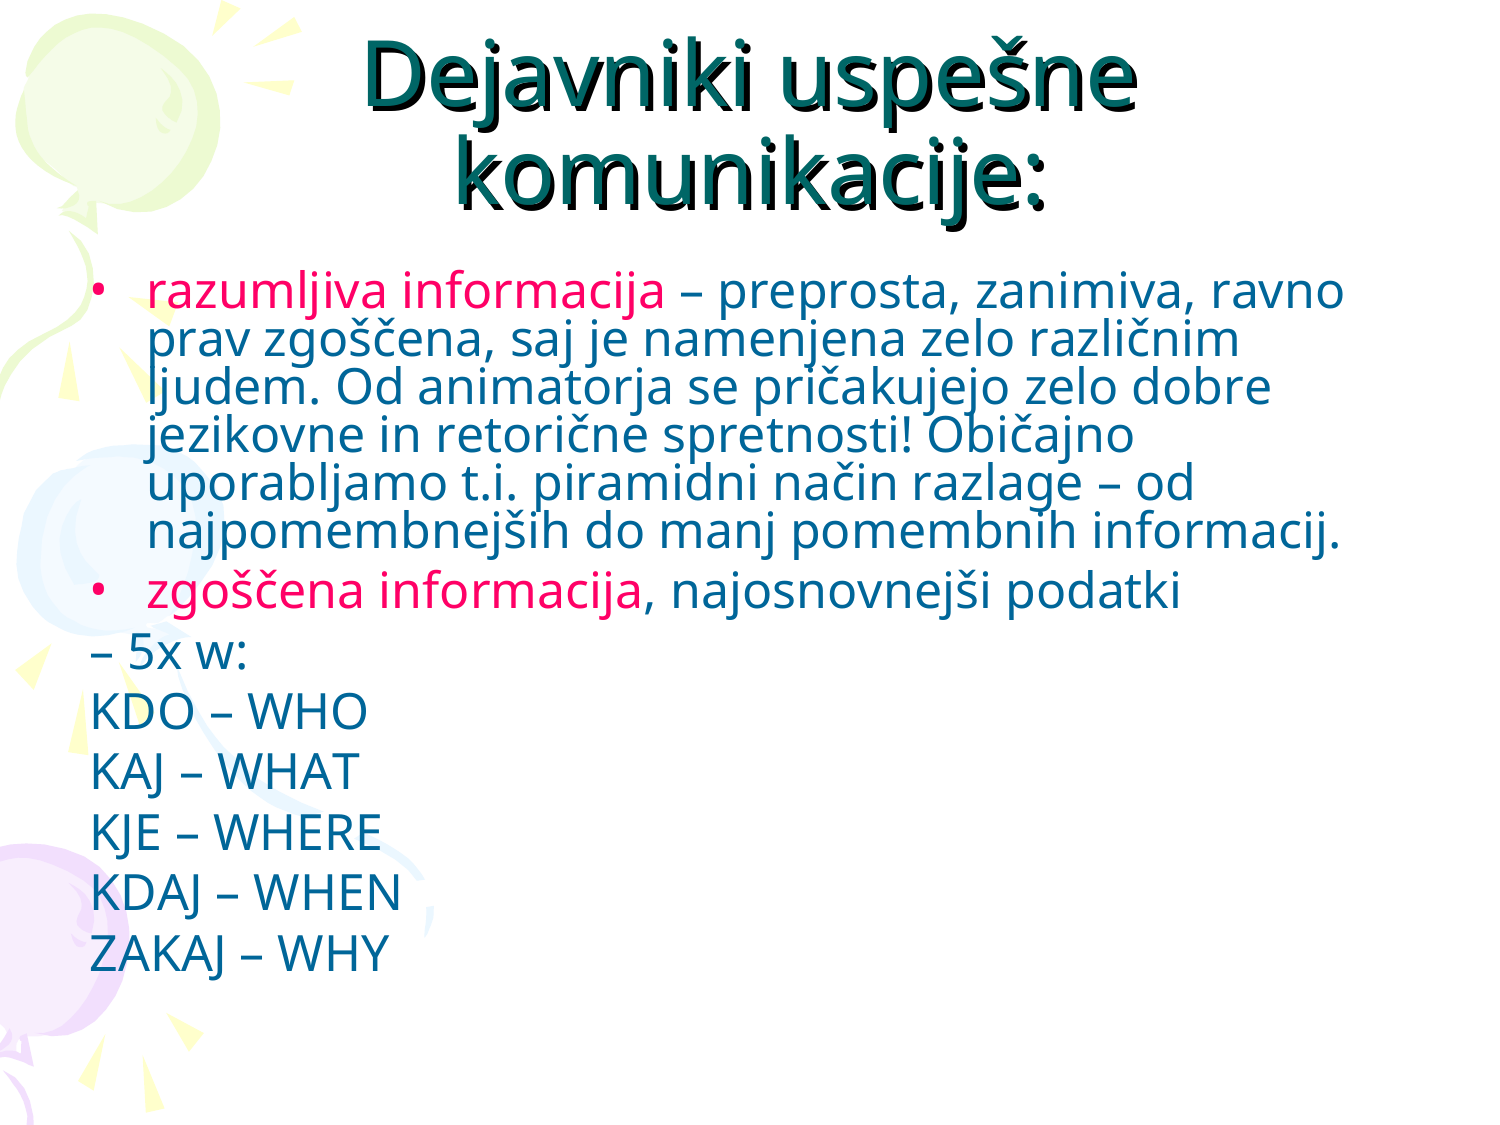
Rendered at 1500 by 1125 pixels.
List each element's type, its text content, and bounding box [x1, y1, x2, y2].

list razumljiva informacija – preprosta, zanimiva, ravno prav zgoščena, saj je namenjena zelo različnim ljudem. Od animatorja se pričakujejo zelo dobre jezikovne in retorične spretnosti! Običajno uporabljamo t.i. piramidni način razlage – od najpomembnejših do manj pomembnih informacij. zgoščena informacija, najosnovnejši podatki – 5x w: KDO – WHO KAJ – WHAT KJE – WHERE KDAJ – WHEN ZAKAJ – WHY [75, 262, 1426, 994]
title Dejavniki uspešne komunikacije: [72, 16, 1426, 233]
